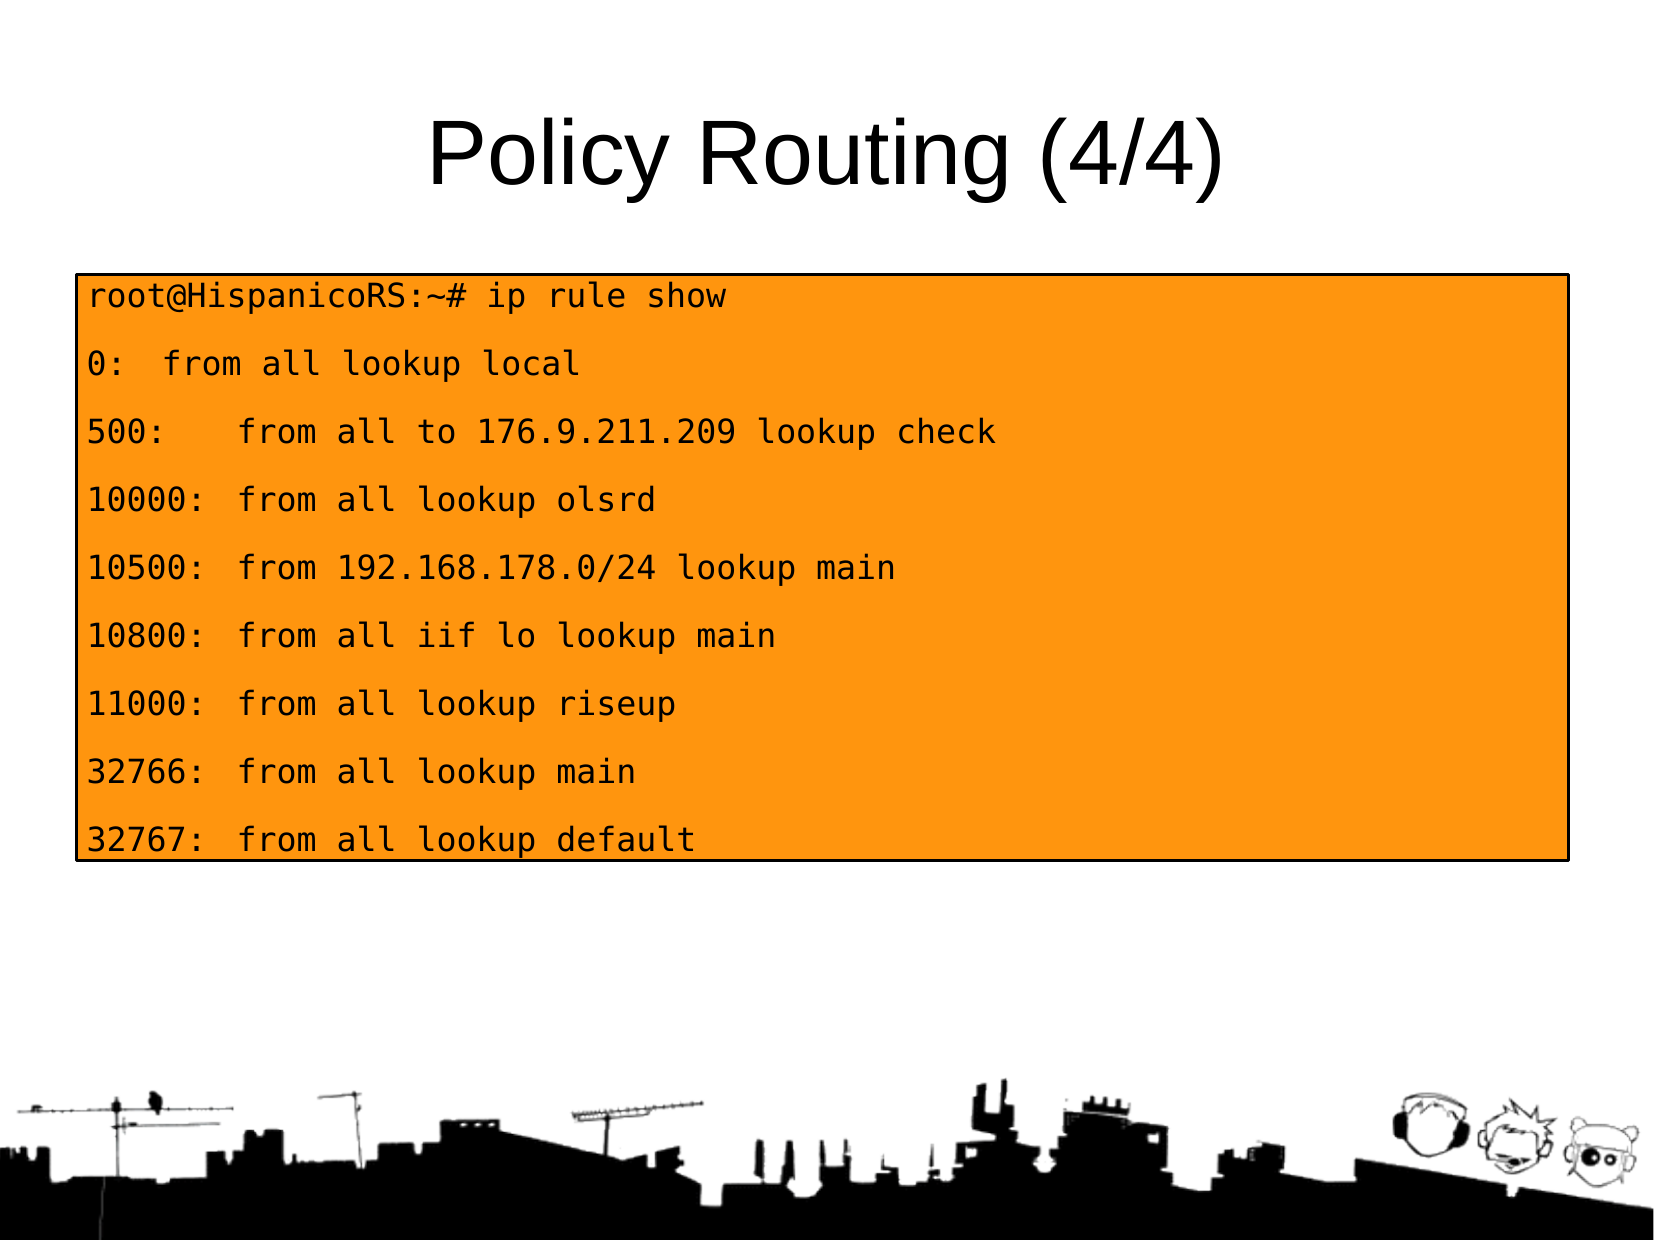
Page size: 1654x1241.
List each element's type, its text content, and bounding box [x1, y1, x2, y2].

title Policy Routing (4/4) [82, 56, 1571, 250]
picture [0, 1077, 1654, 1240]
list root@HispanicoRS:~# ip rule show 0: from all lookup local 500: from all to 176.9.211.209 lookup check 10000: from all lookup olsrd 10500: from 192.168.178.0/24 lookup main 10800: from all iif lo lookup main 11000: from all lookup riseup 32766: from all lookup main 32767: from all lookup default [76, 274, 1569, 861]
